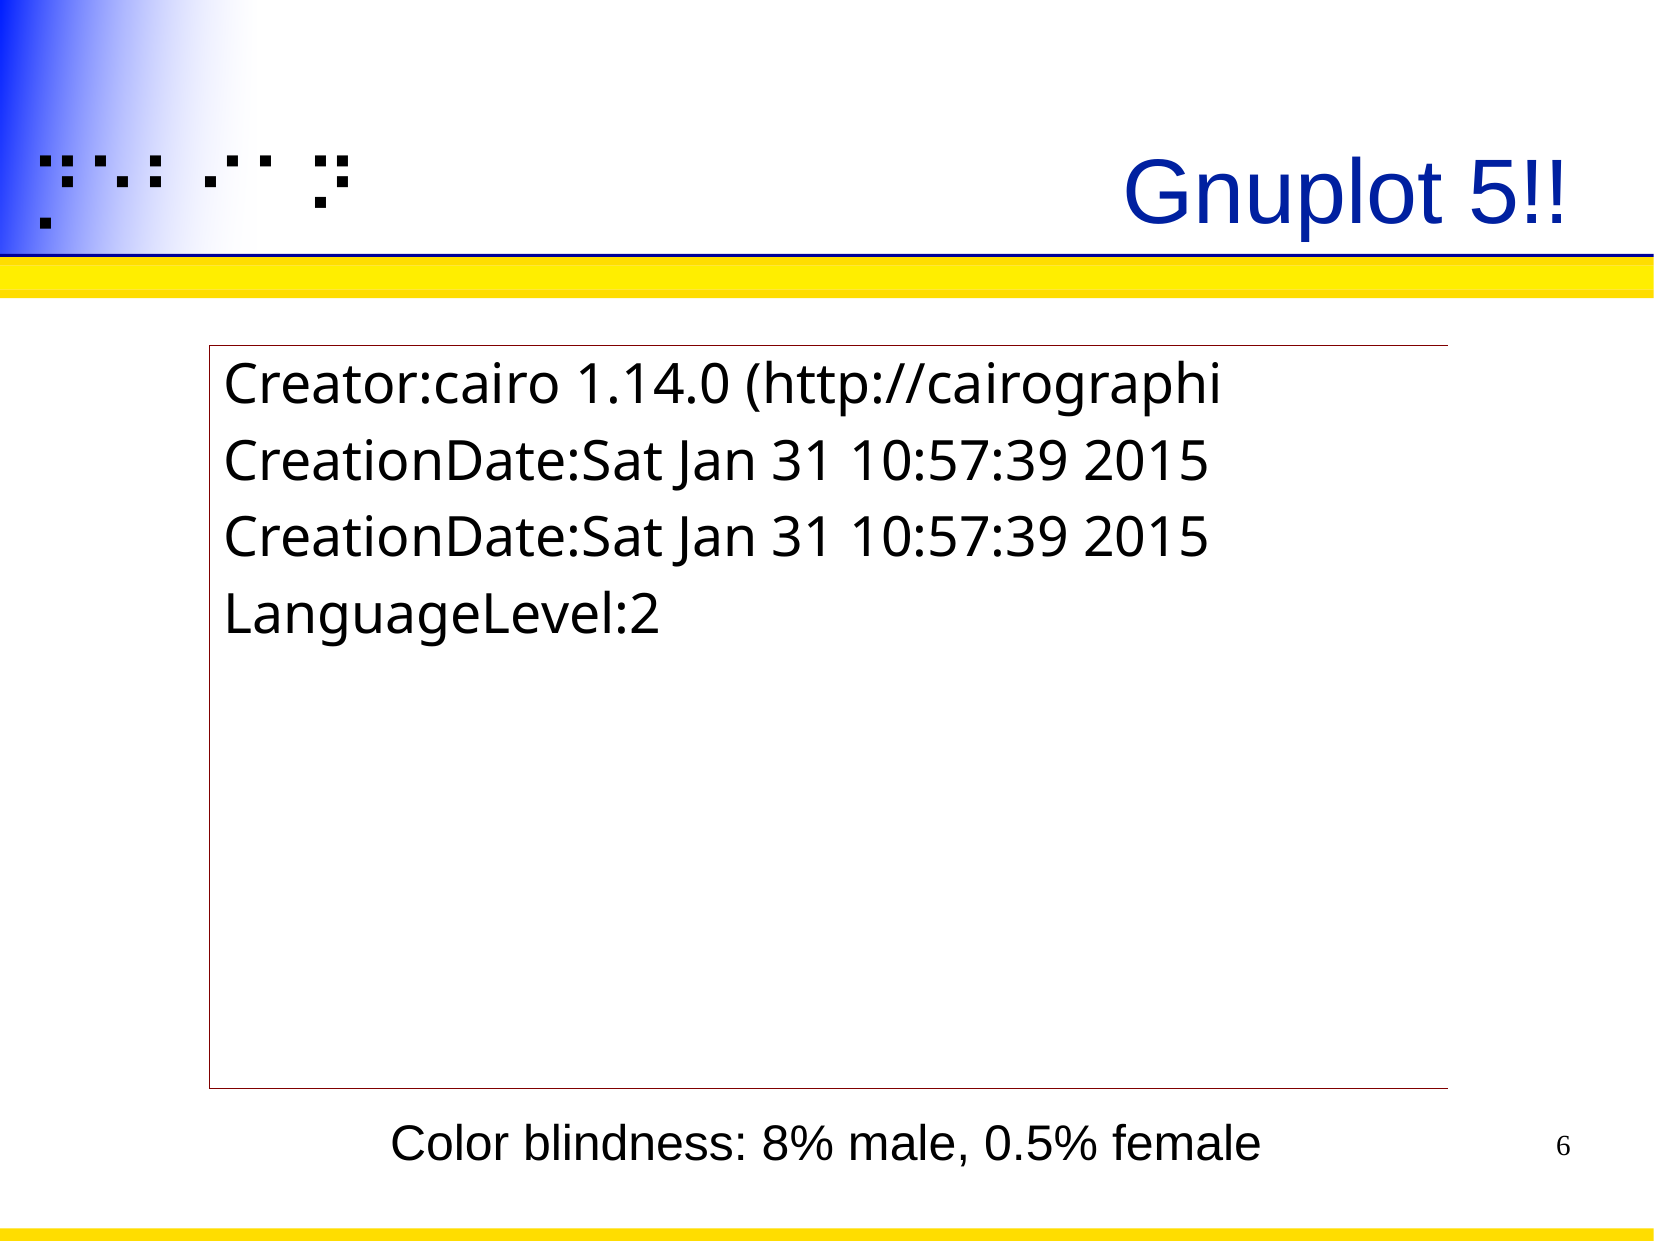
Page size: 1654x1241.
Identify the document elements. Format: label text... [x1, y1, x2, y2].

text_box Color blindness: 8% male, 0.5% female [375, 1107, 1279, 1178]
title Gnuplot 5!! [372, 126, 1571, 257]
picture [205, 341, 1448, 1089]
